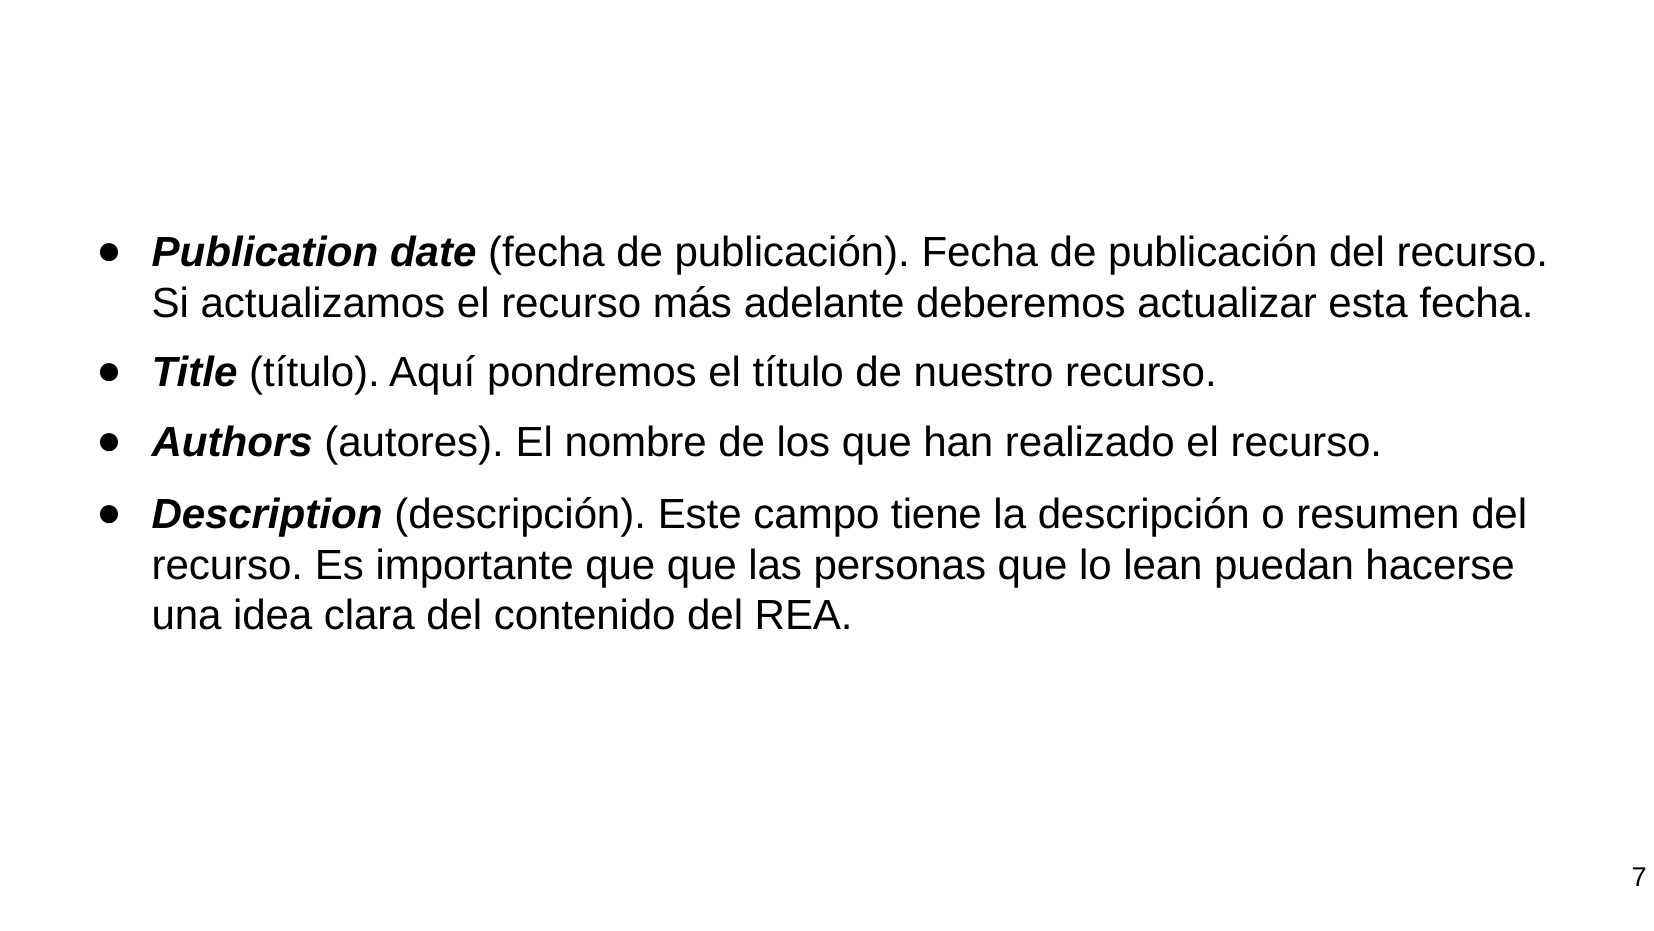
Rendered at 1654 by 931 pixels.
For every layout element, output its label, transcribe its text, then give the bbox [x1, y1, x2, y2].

slide_number <number> [1547, 859, 1647, 931]
list Publication date (fecha de publicación). Fecha de publicación del recurso. Si actualizamos el recurso más adelante deberemos actualizar esta fecha. Title (título). Aquí pondremos el título de nuestro recurso. Authors (autores). El nombre de los que han realizado el recurso. Description (descripción). Este campo tiene la descripción o resumen del recurso. Es importante que que las personas que lo lean puedan hacerse una idea clara del contenido del REA. [82, 224, 1571, 692]
